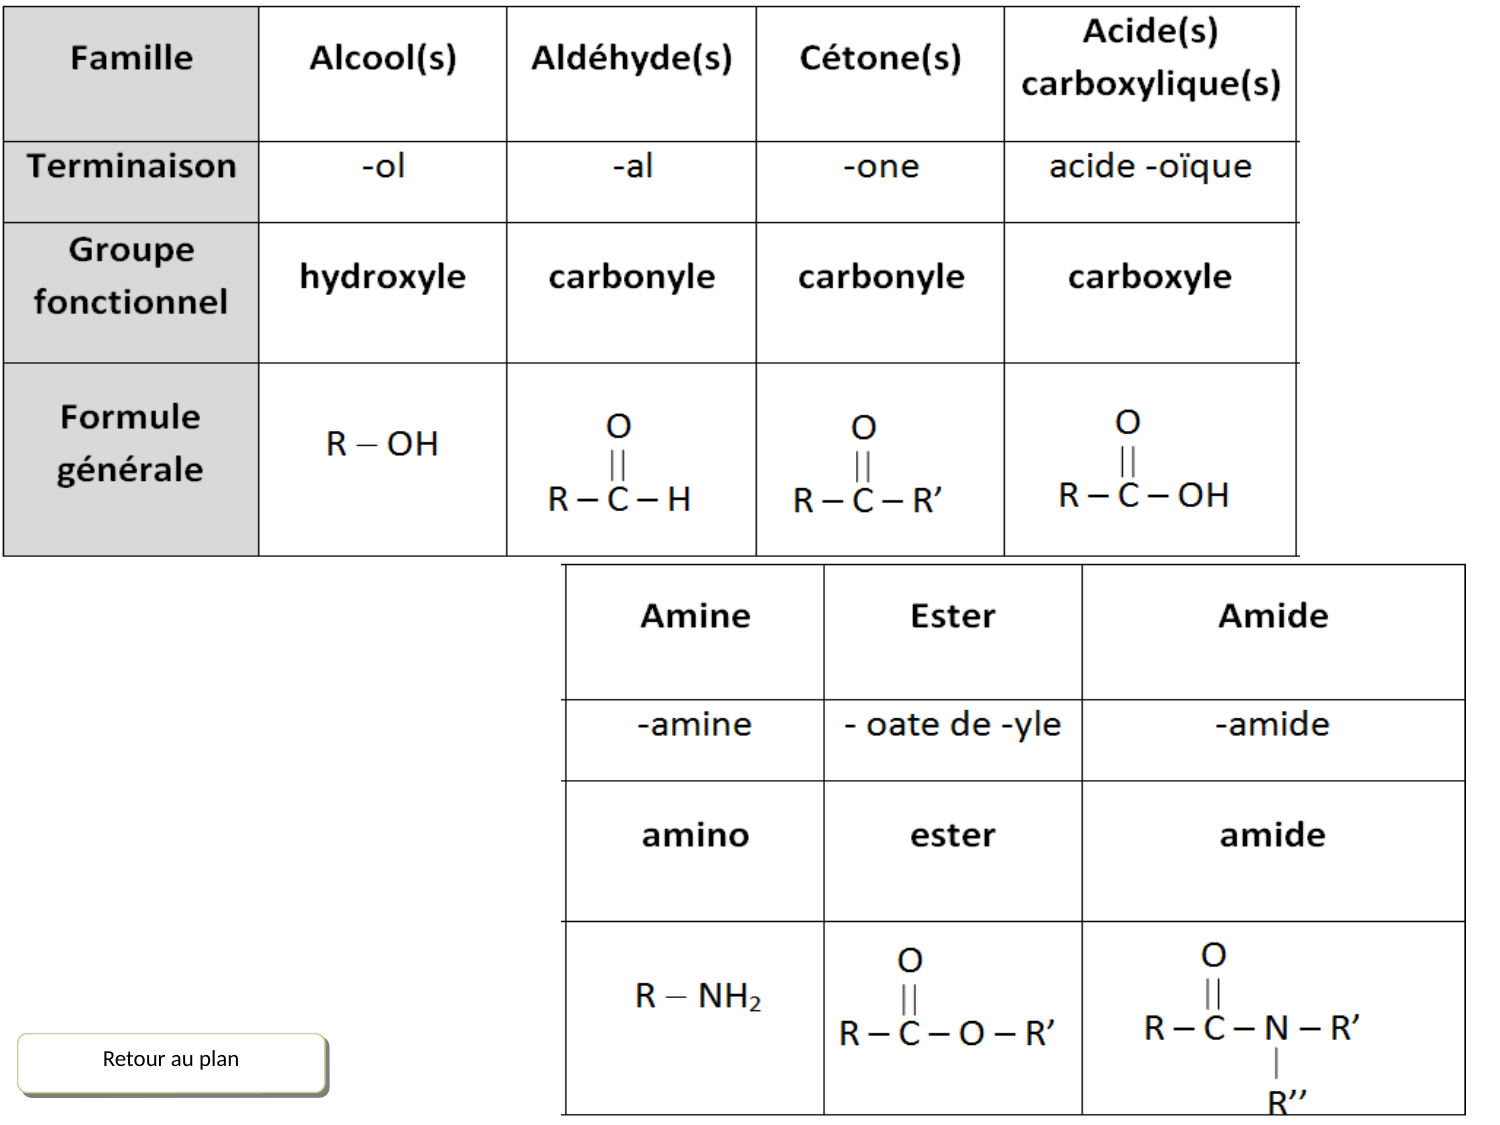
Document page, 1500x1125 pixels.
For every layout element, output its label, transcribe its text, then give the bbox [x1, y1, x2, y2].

text_box Retour au plan [17, 1033, 325, 1093]
picture [0, 2, 1466, 1117]
